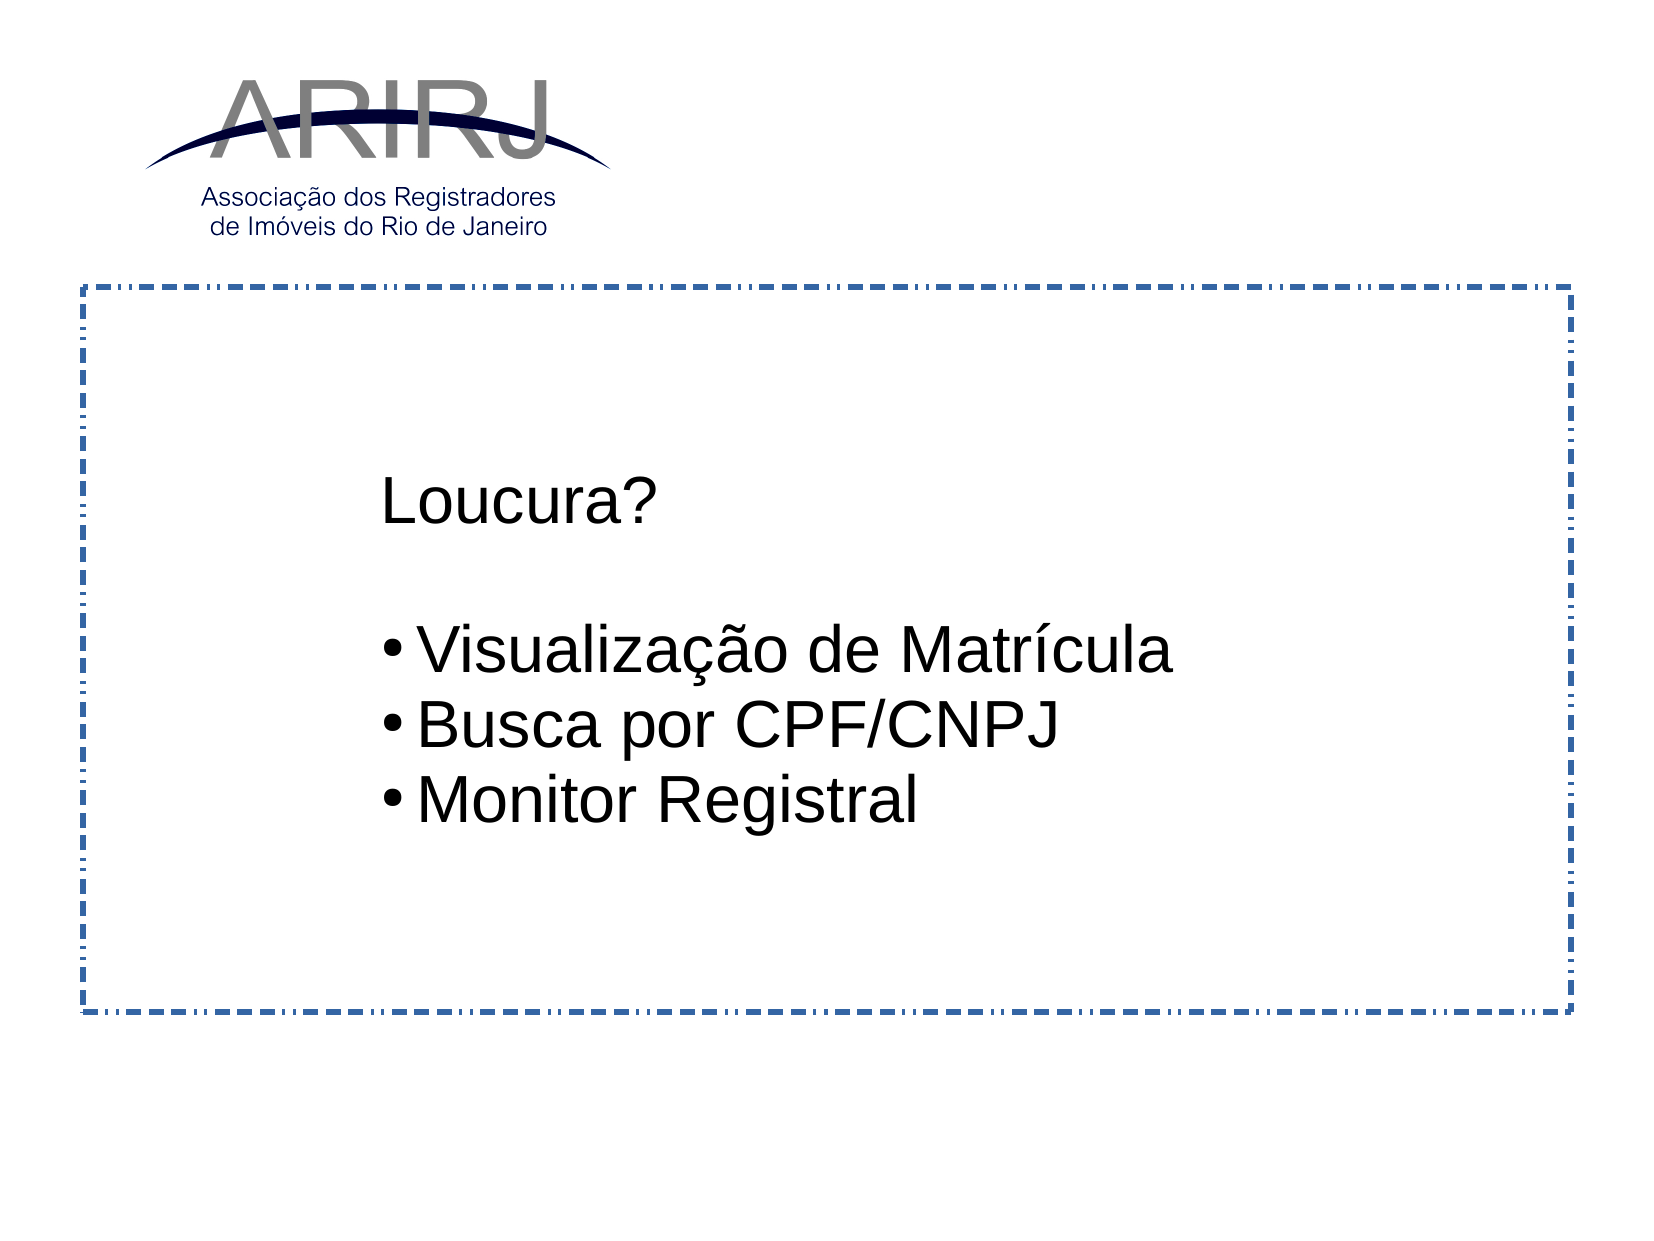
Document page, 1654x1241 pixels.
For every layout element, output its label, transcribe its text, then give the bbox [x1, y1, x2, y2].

subtitle Loucura? Visualização de Matrícula Busca por CPF/CNPJ Monitor Registral [82, 287, 1571, 1013]
picture [94, 23, 662, 284]
